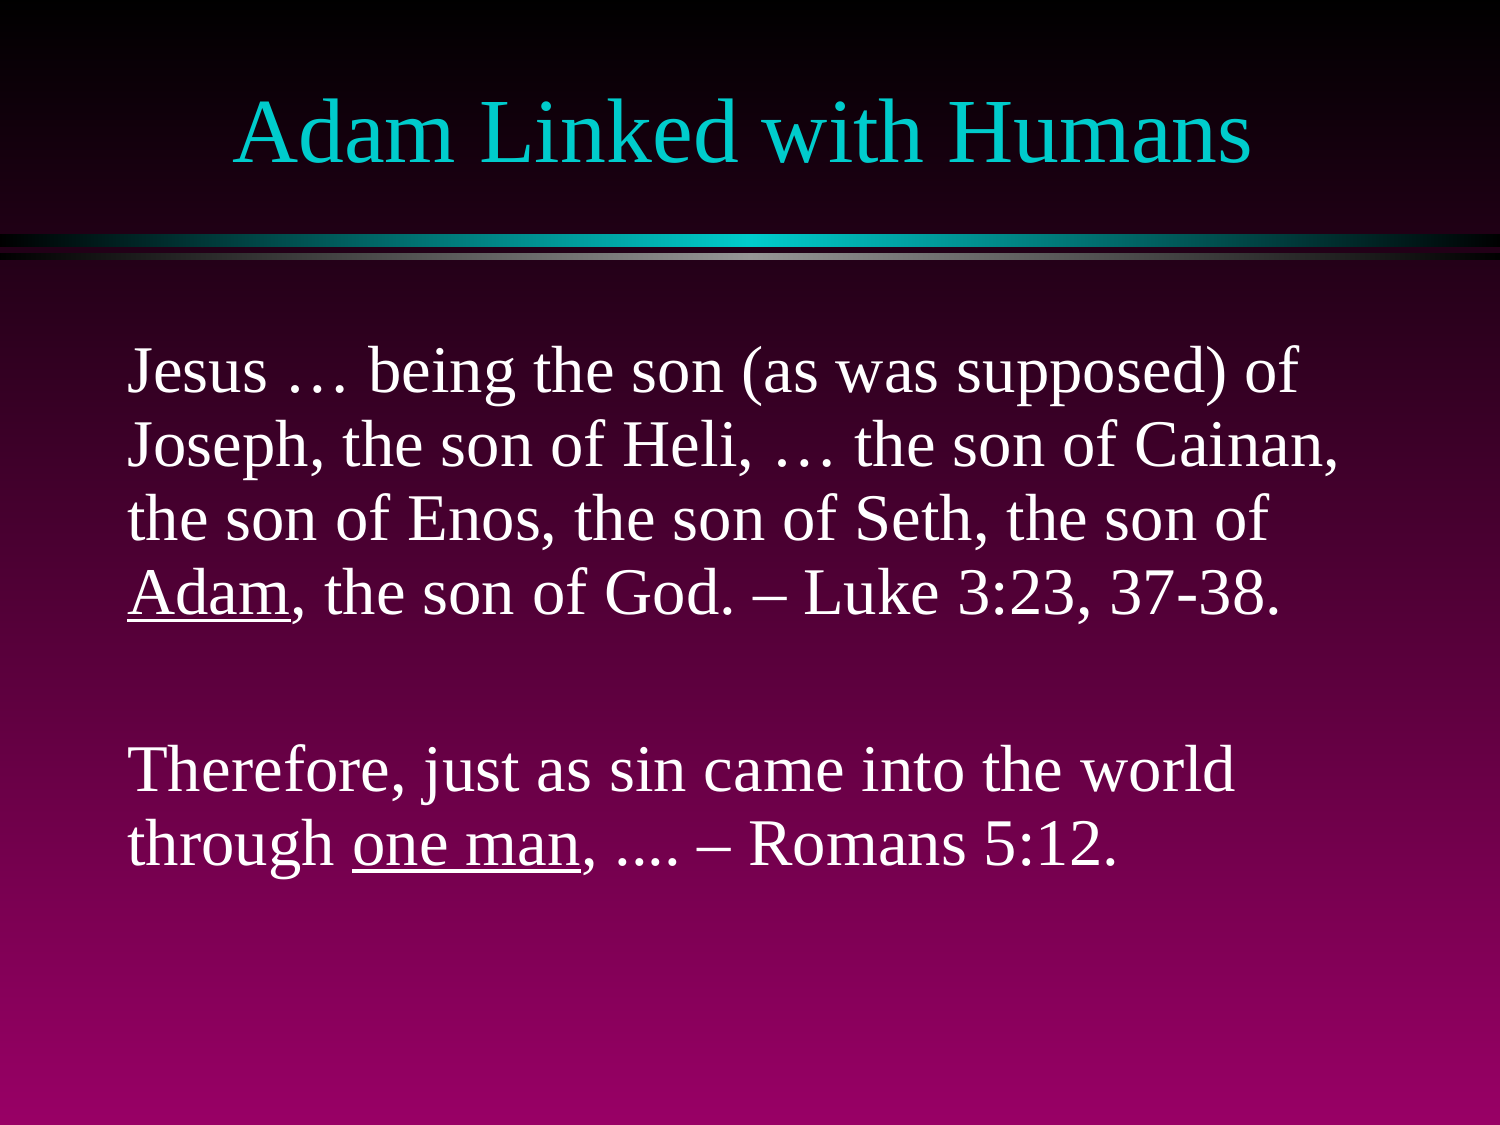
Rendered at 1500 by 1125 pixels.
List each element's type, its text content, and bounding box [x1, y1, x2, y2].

title Adam Linked with Humans [99, 37, 1388, 225]
text_box Therefore, just as sin came into the world through one man, .... – Romans 5:12. [112, 724, 1388, 888]
text_box Jesus … being the son (as was supposed) of Joseph, the son of Heli, … the son of Cainan, the son of Enos, the son of Seth, the son of Adam, the son of God. – Luke 3:23, 37-38. [112, 325, 1388, 637]
